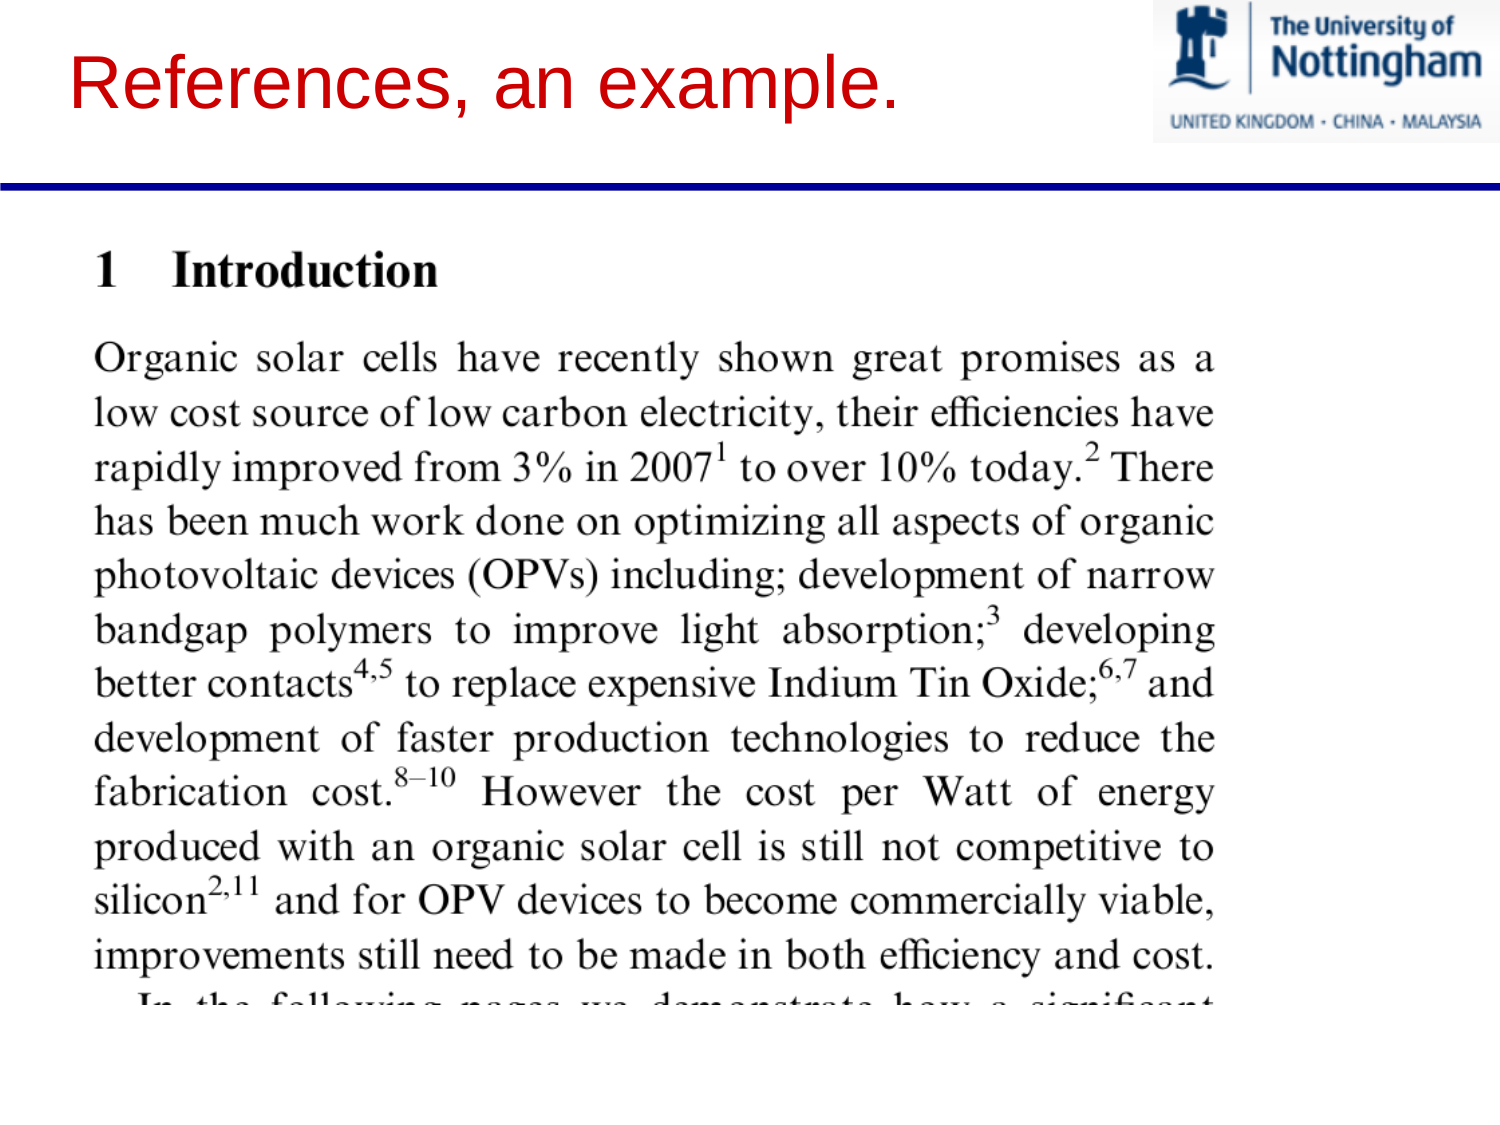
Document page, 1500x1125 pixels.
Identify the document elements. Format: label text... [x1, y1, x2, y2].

picture [1153, 0, 1500, 143]
picture [79, 220, 1252, 1005]
text_box References, an example. [53, 33, 947, 133]
